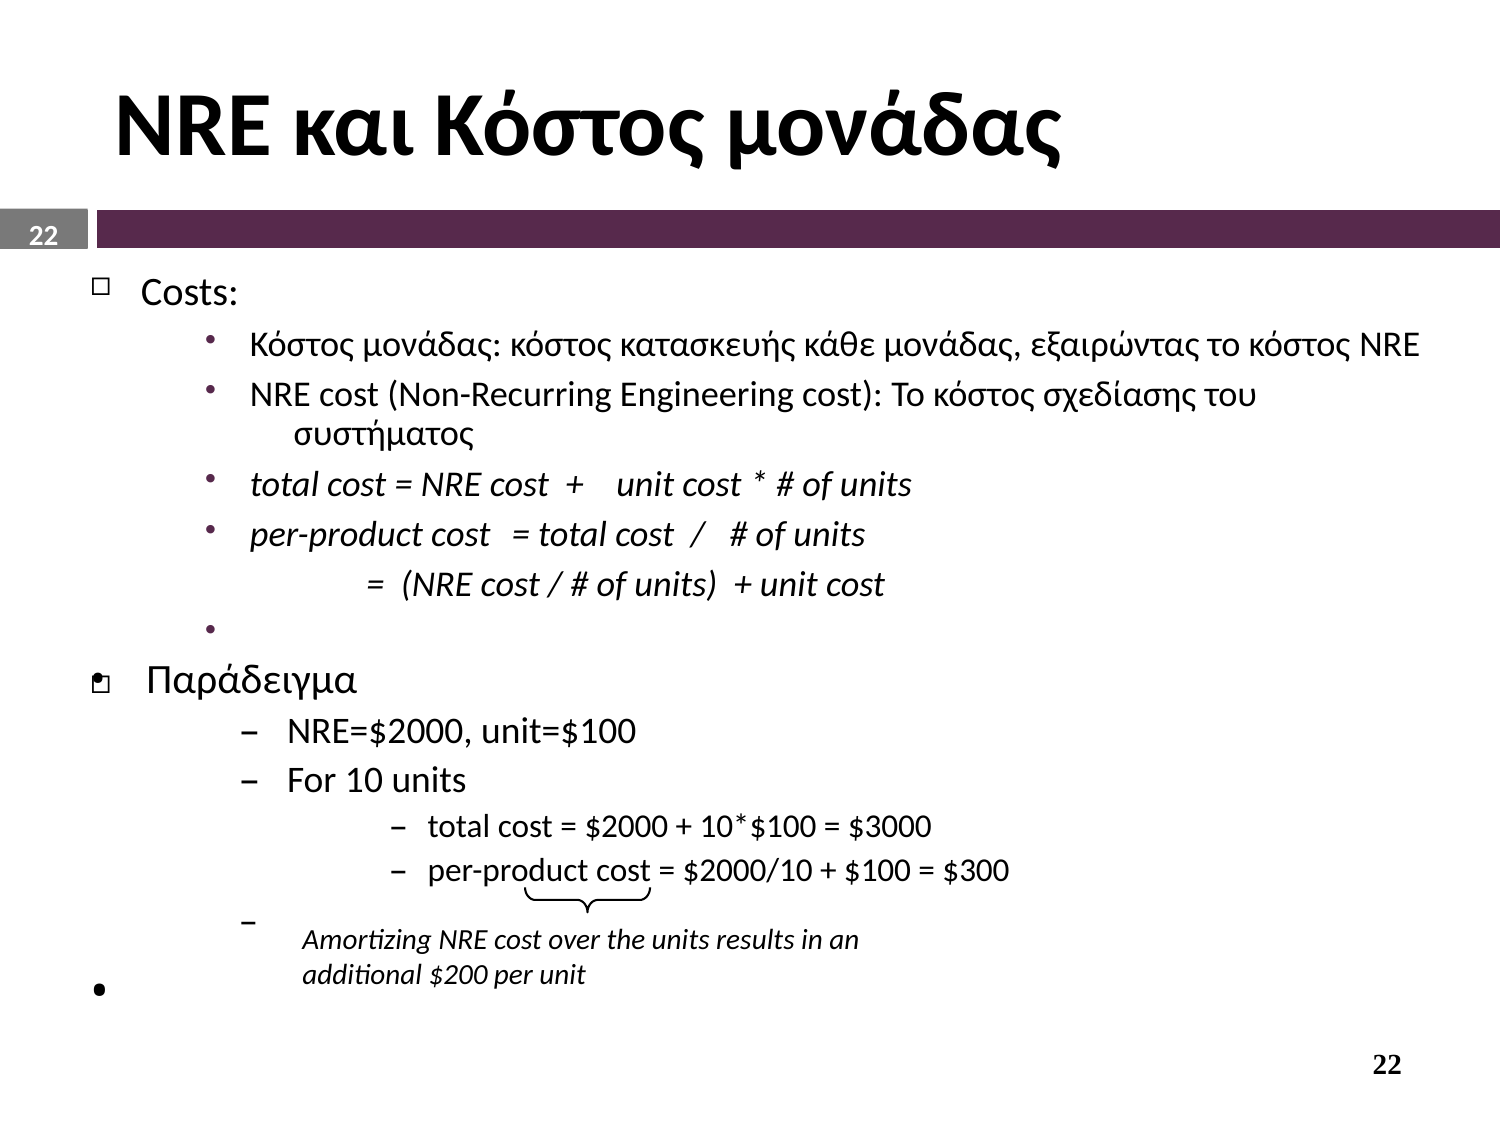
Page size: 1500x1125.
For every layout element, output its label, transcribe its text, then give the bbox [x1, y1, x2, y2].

title NRE και Κόστος μονάδας [99, 37, 1438, 201]
text_box [1312, 1025, 1463, 1101]
list Costs: Κόστος μονάδας: κόστος κατασκευής κάθε μονάδας, εξαιρώντας το κόστος NRE NRE cost (Non-Recurring Engineering cost): Το κόστος σχεδίασης του συστήματος total cost = NRE cost + unit cost * # of units per-product cost = total cost / # of units = (NRE cost / # of units) + unit cost [75, 262, 1438, 650]
text_box [0, 208, 88, 249]
text_box Παράδειγμα NRE=$2000, unit=$100 For 10 units total cost = $2000 + 10*$100 = $3000 per-product cost = $2000/10 + $100 = $300 [75, 650, 1438, 900]
text_box Amortizing NRE cost over the units results in an additional $200 per unit [287, 912, 901, 999]
